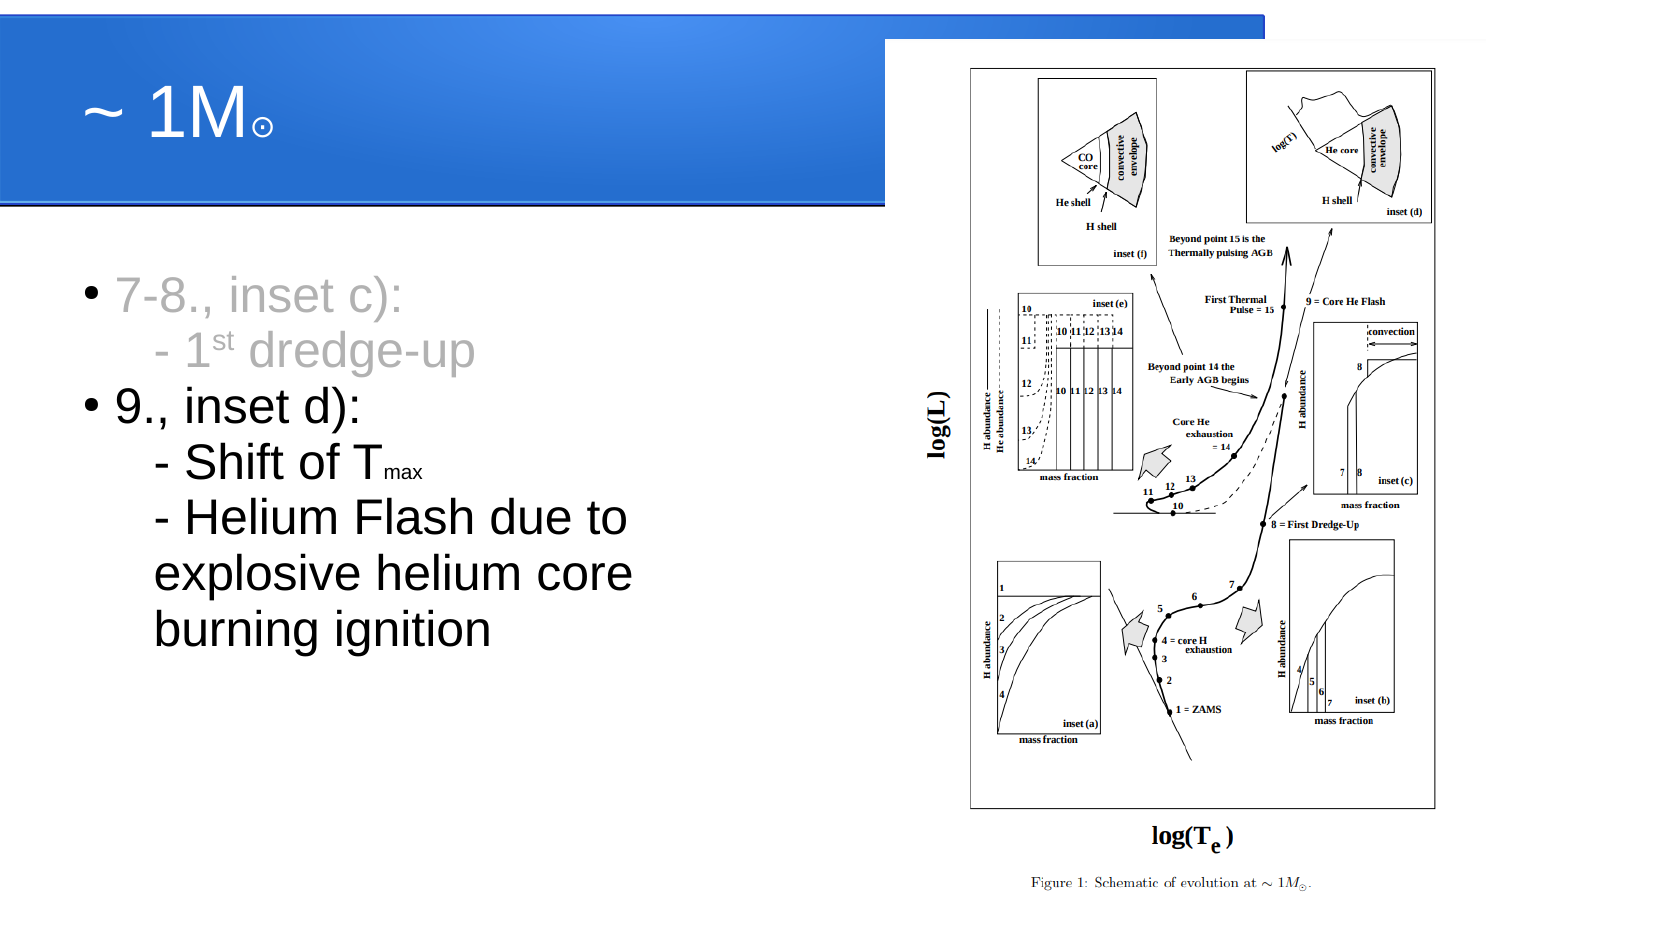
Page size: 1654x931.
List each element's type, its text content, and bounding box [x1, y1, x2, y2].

title ~ 1M⊙ [82, 35, 1235, 189]
picture [885, 39, 1486, 916]
subtitle 7-8., inset c): - 1st dredge-up 9., inset d): - Shift of Tmax - Helium Flash due to explosive helium core burning ignition [82, 265, 751, 826]
